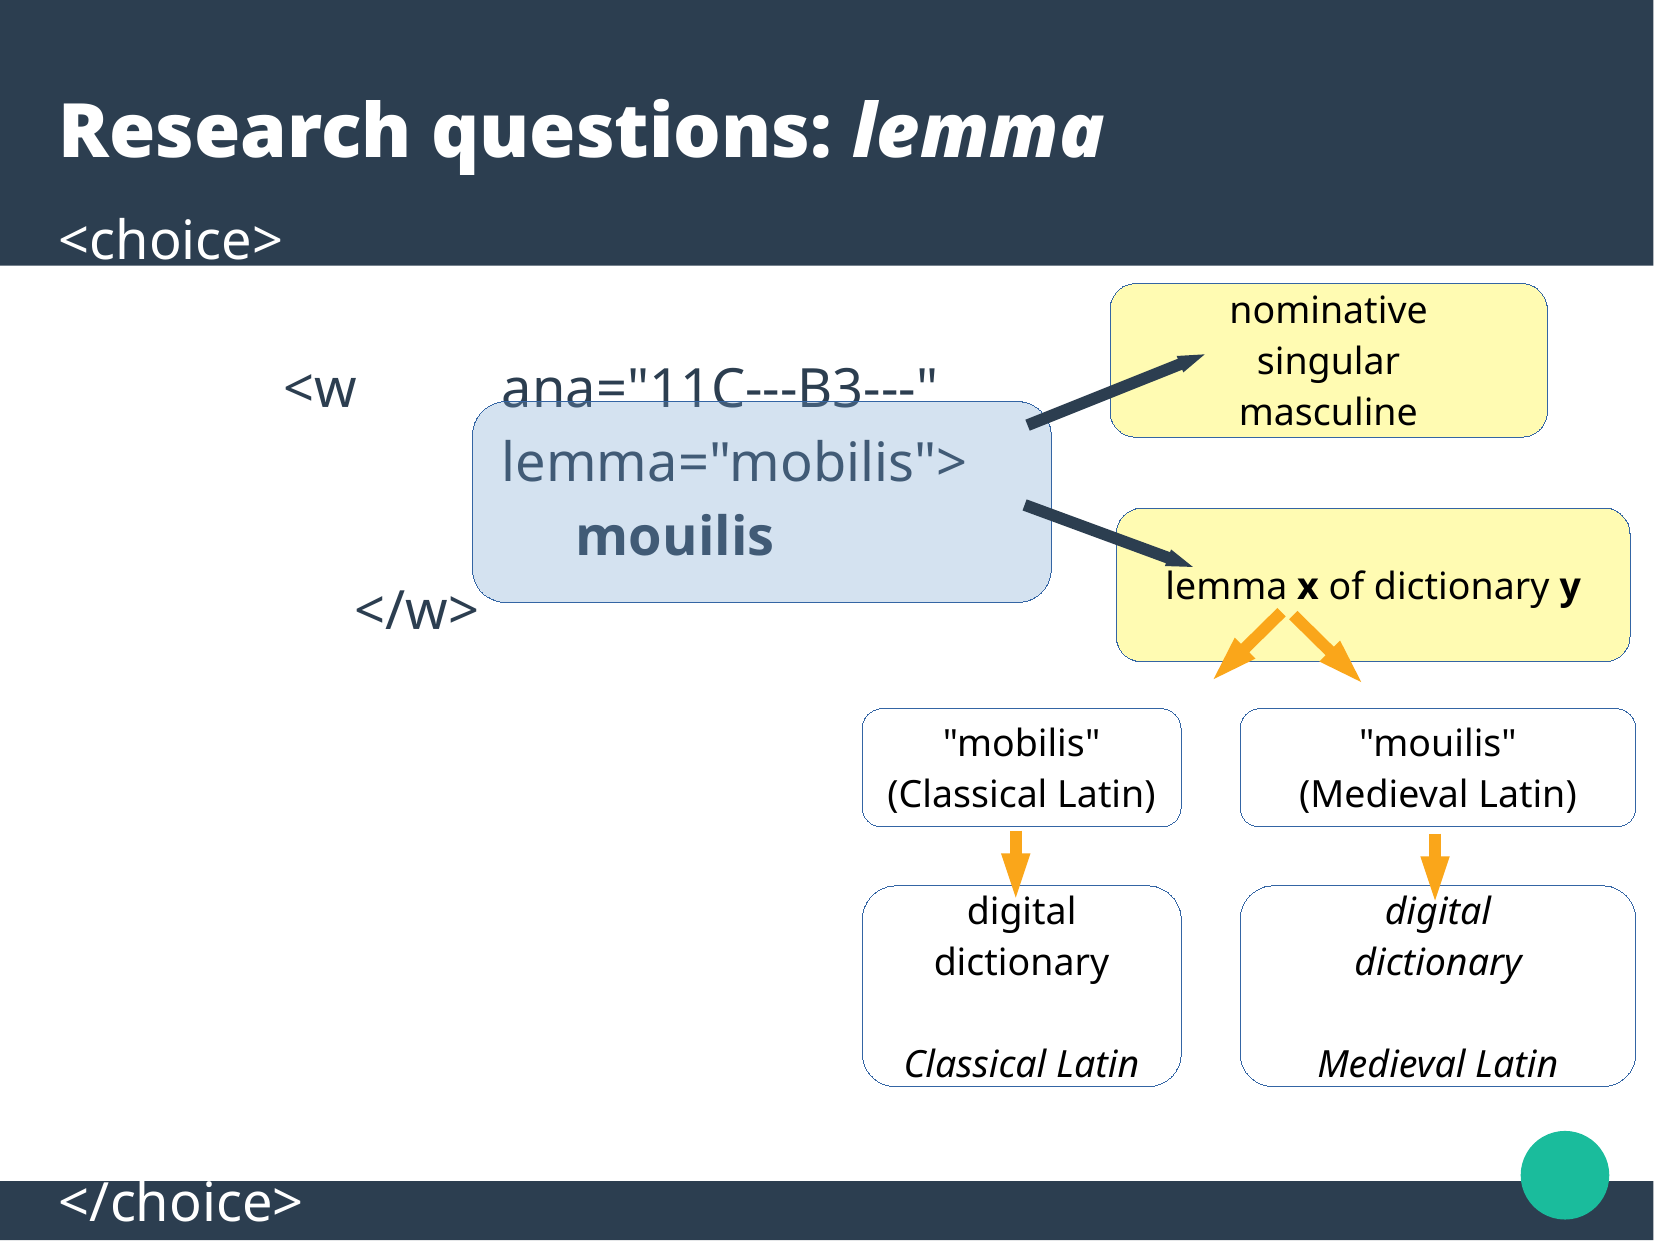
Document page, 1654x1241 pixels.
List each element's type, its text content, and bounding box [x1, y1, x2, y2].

text_box digital dictionary Medieval Latin [1240, 885, 1636, 1087]
text_box [472, 401, 1052, 603]
subtitle <choice> <sic> <w ana="11C---B3---" lemma="mobilis"> mouilis </w> </sic> <corr cert="medium" type="mouilis"> <w ana="11C---B3---" lemma="mobilis"> mobilis </w> </corr> </choice> [59, 283, 1595, 1230]
text_box digital dictionary Classical Latin [862, 885, 1182, 1087]
text_box lemma x of dictionary y [1595, 508, 1631, 662]
text_box "mouilis" (Medieval Latin) [1240, 708, 1636, 827]
title Research questions: lemma [59, 49, 1595, 207]
text_box "mobilis" (Classical Latin) [862, 708, 1182, 827]
